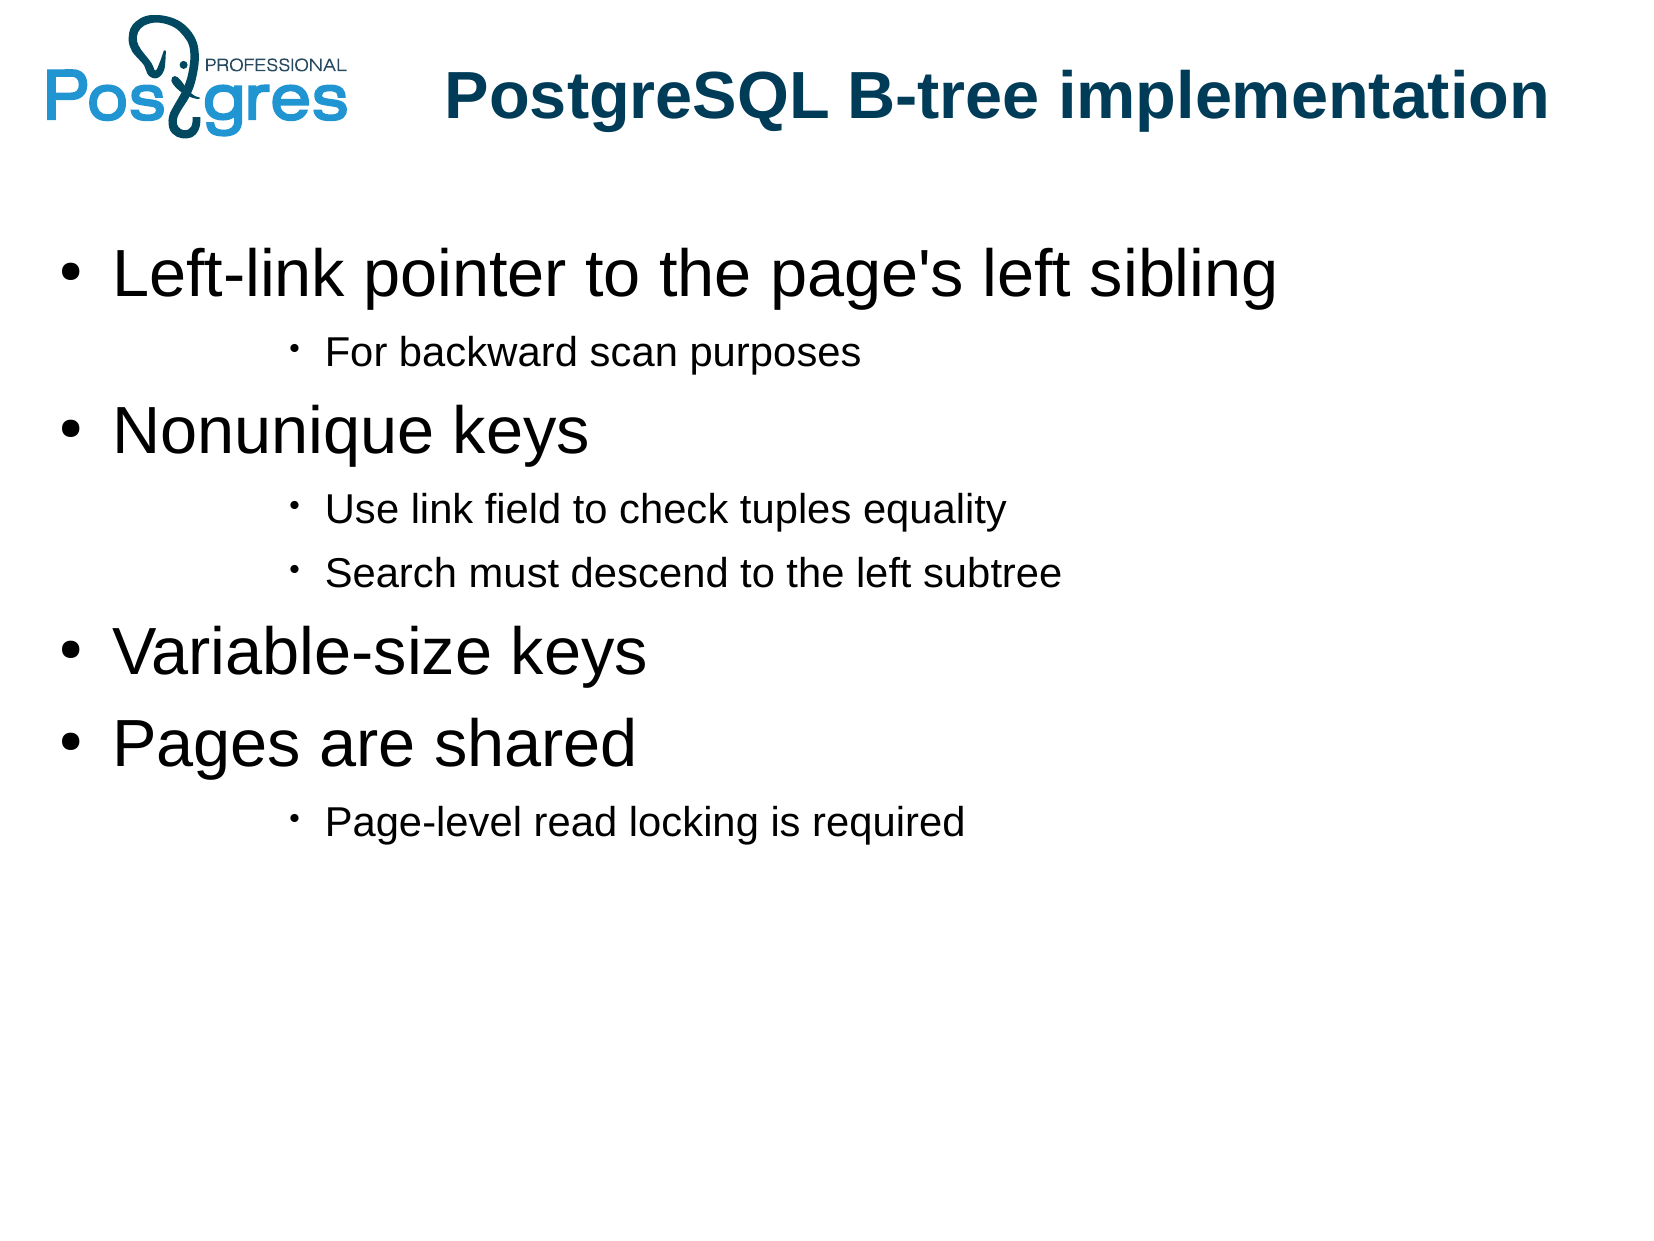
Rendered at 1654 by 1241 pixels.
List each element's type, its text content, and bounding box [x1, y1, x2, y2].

title PostgreSQL B-tree implementation [389, 49, 1607, 142]
list Left-link pointer to the page's left sibling For backward scan purposes Nonunique keys Use link field to check tuples equality Search must descend to the left subtree Variable-size keys Pages are shared Page-level read locking is required [41, 236, 1601, 1193]
